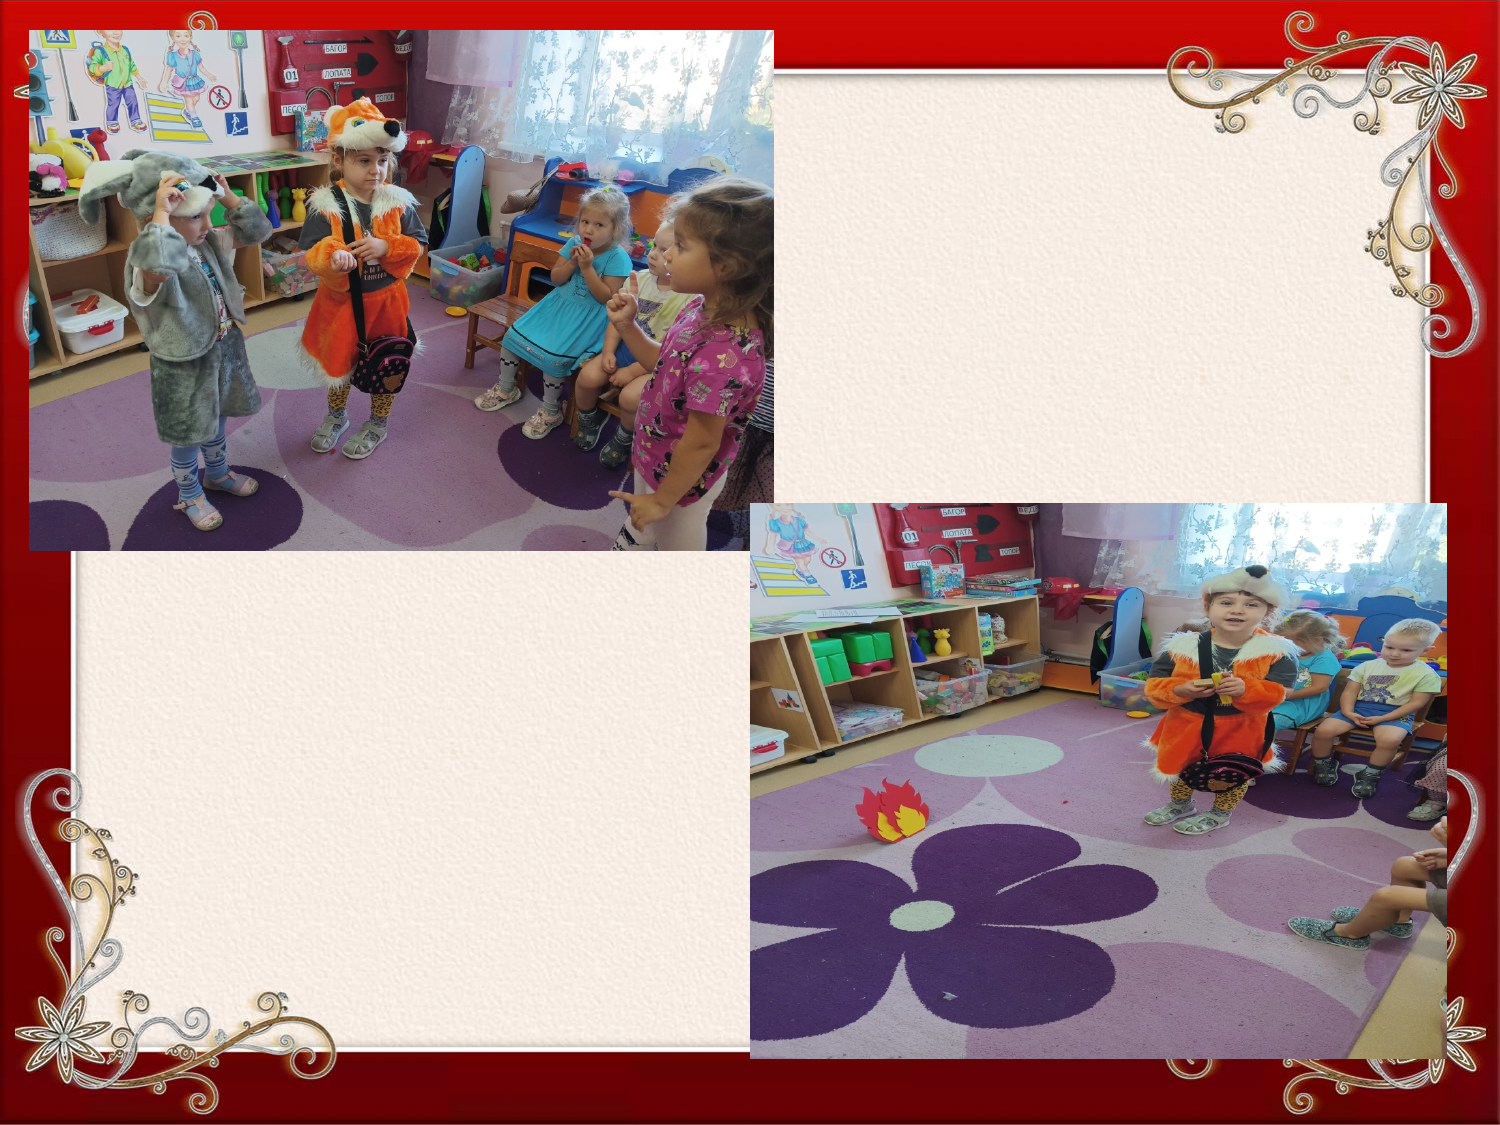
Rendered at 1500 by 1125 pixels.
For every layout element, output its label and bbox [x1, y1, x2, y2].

picture [29, 31, 1447, 1059]
